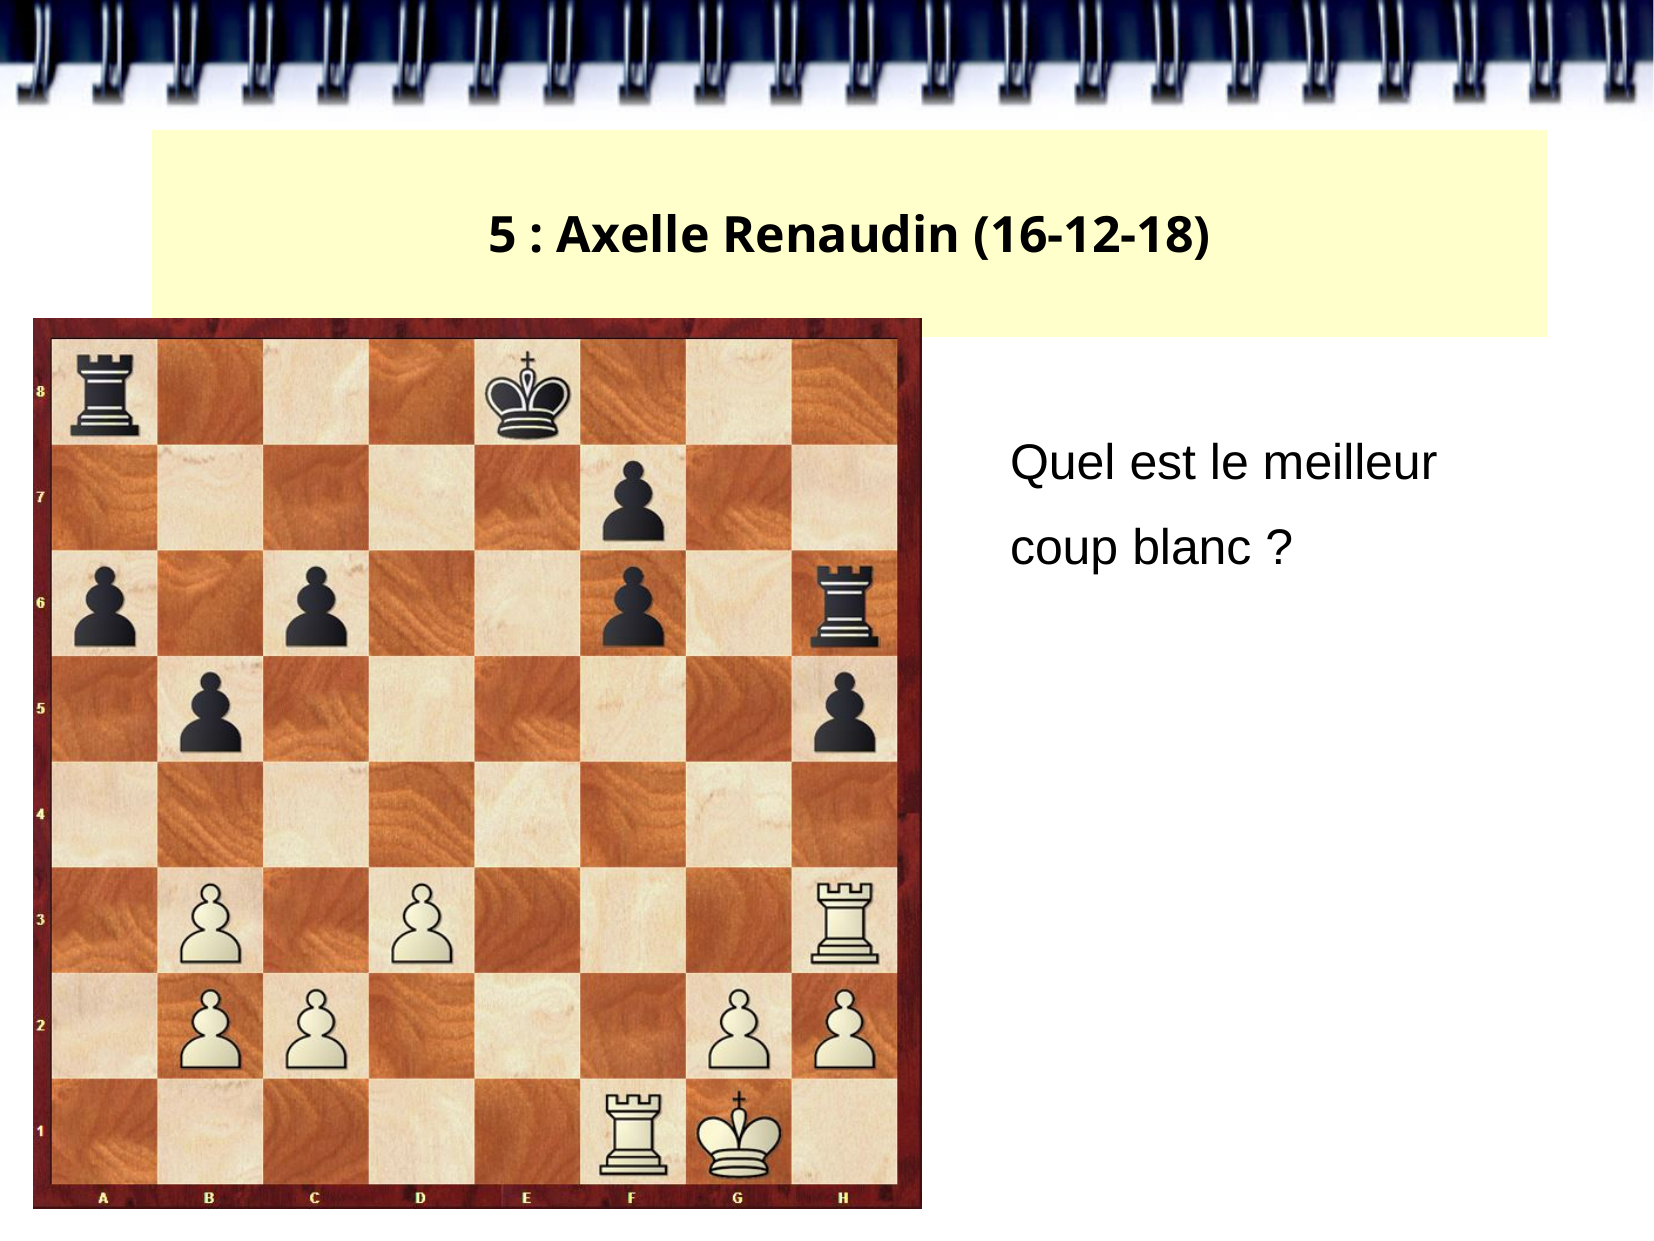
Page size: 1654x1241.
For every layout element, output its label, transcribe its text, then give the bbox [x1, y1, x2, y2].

picture [0, 0, 1654, 121]
list Quel est le meilleur coup blanc ? [921, 305, 1654, 1193]
picture [33, 318, 922, 1209]
title 5 : Axelle Renaudin (16-12-18) [151, 129, 1548, 318]
